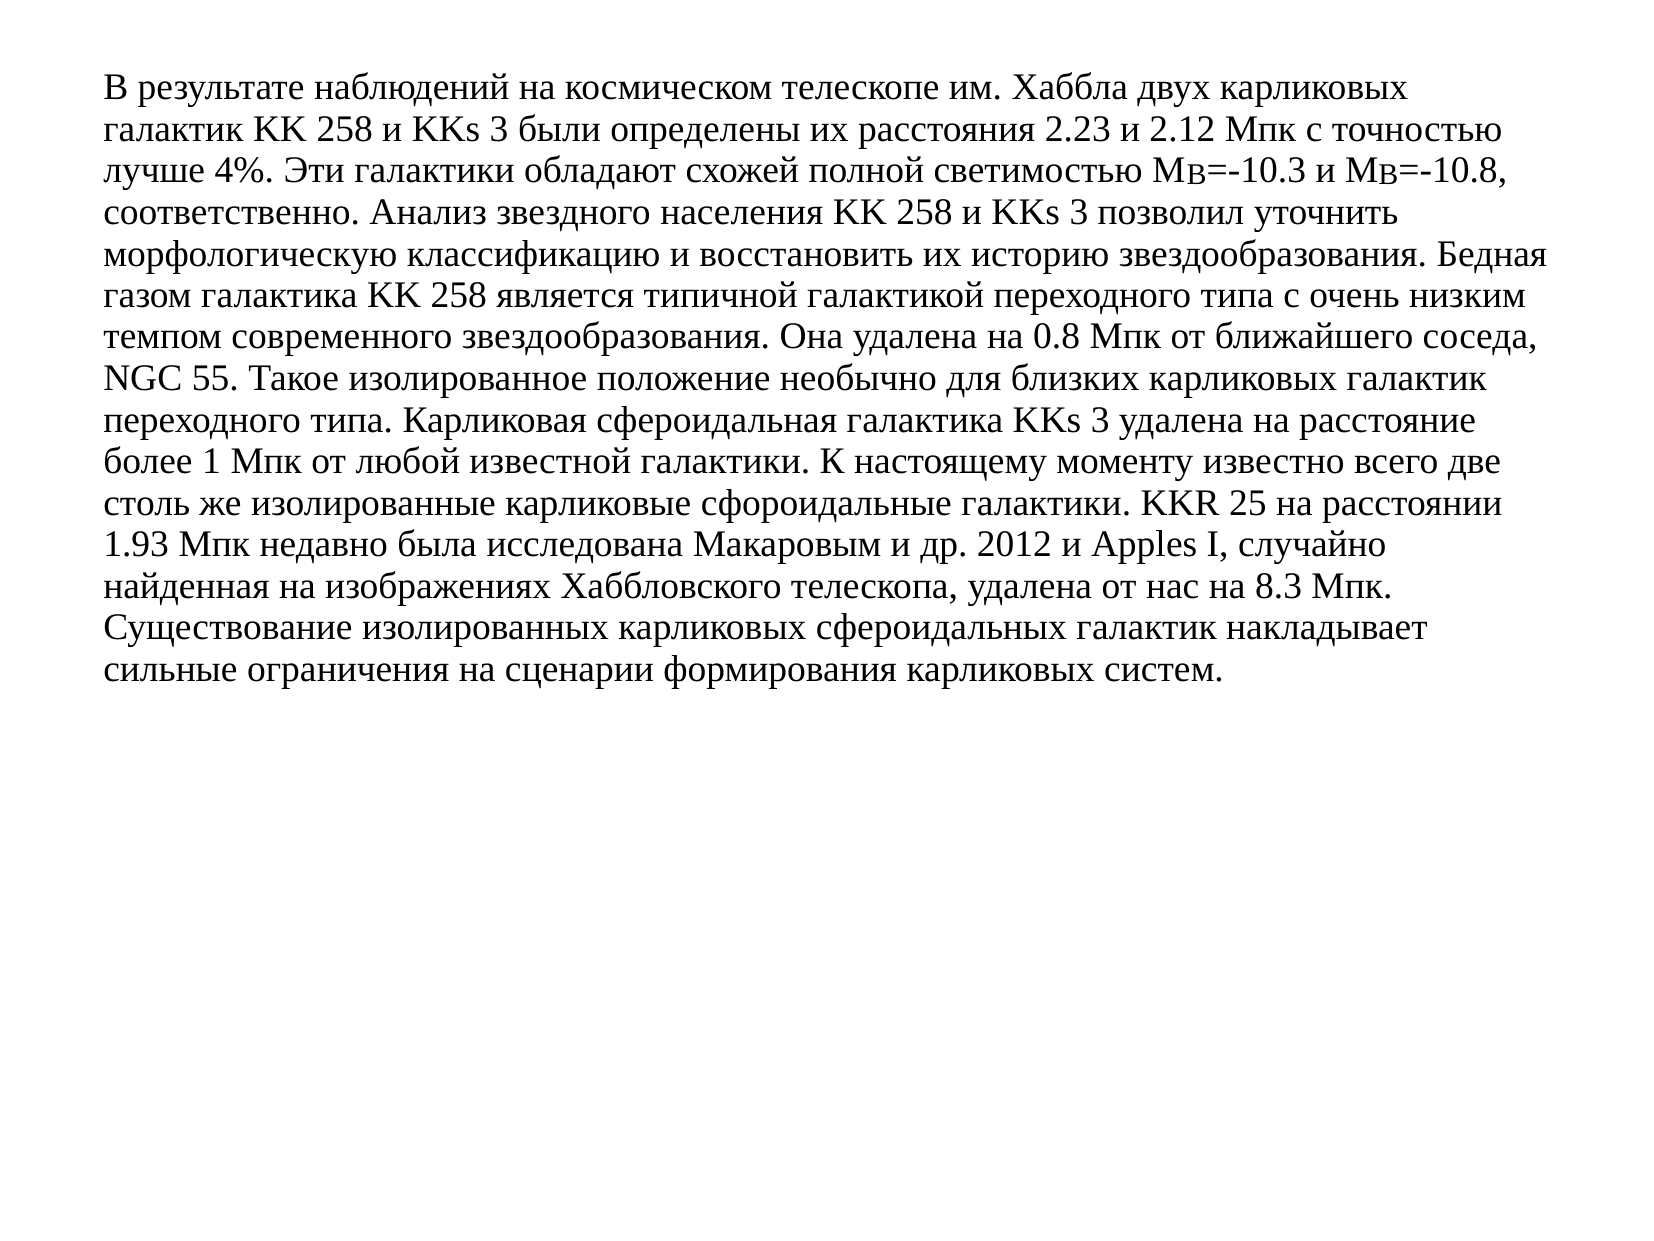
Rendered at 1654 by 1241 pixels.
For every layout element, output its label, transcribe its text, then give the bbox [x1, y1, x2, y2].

text_box В результате наблюдений на космическом телескопе им. Хаббла двух карликовых галактик KK 258 и KKs 3 были определены их расстояния 2.23 и 2.12 Мпк с точностью лучше 4%. Эти галактики обладают схожей полной светимостью MB=-10.3 и MB=-10.8, соответственно. Анализ звездного населения KK 258 и KKs 3 позволил уточнить морфологическую классификацию и восстановить их историю звездообразования. Бедная газом галактика KK 258 является типичной галактикой переходного типа с очень низким темпом современного звездообразования. Она удалена на 0.8 Мпк от ближайшего соседа, NGC 55. Такое изолированное положение необычно для близких карликовых галактик переходного типа. Карликовая сфероидальная галактика KKs 3 удалена на расстояние более 1 Мпк от любой известной галактики. К настоящему моменту известно всего две столь же изолированные карликовые сфороидальные галактики. KKR 25 на расстоянии 1.93 Мпк недавно была исследована Макаровым и др. 2012 и Apples I, случайно найденная на изображениях Хаббловского телескопа, удалена от нас на 8.3 Мпк. Существование изолированных карликовых сфероидальных галактик накладывает сильные ограничения на сценарии формирования карликовых систем. [88, 59, 1565, 718]
